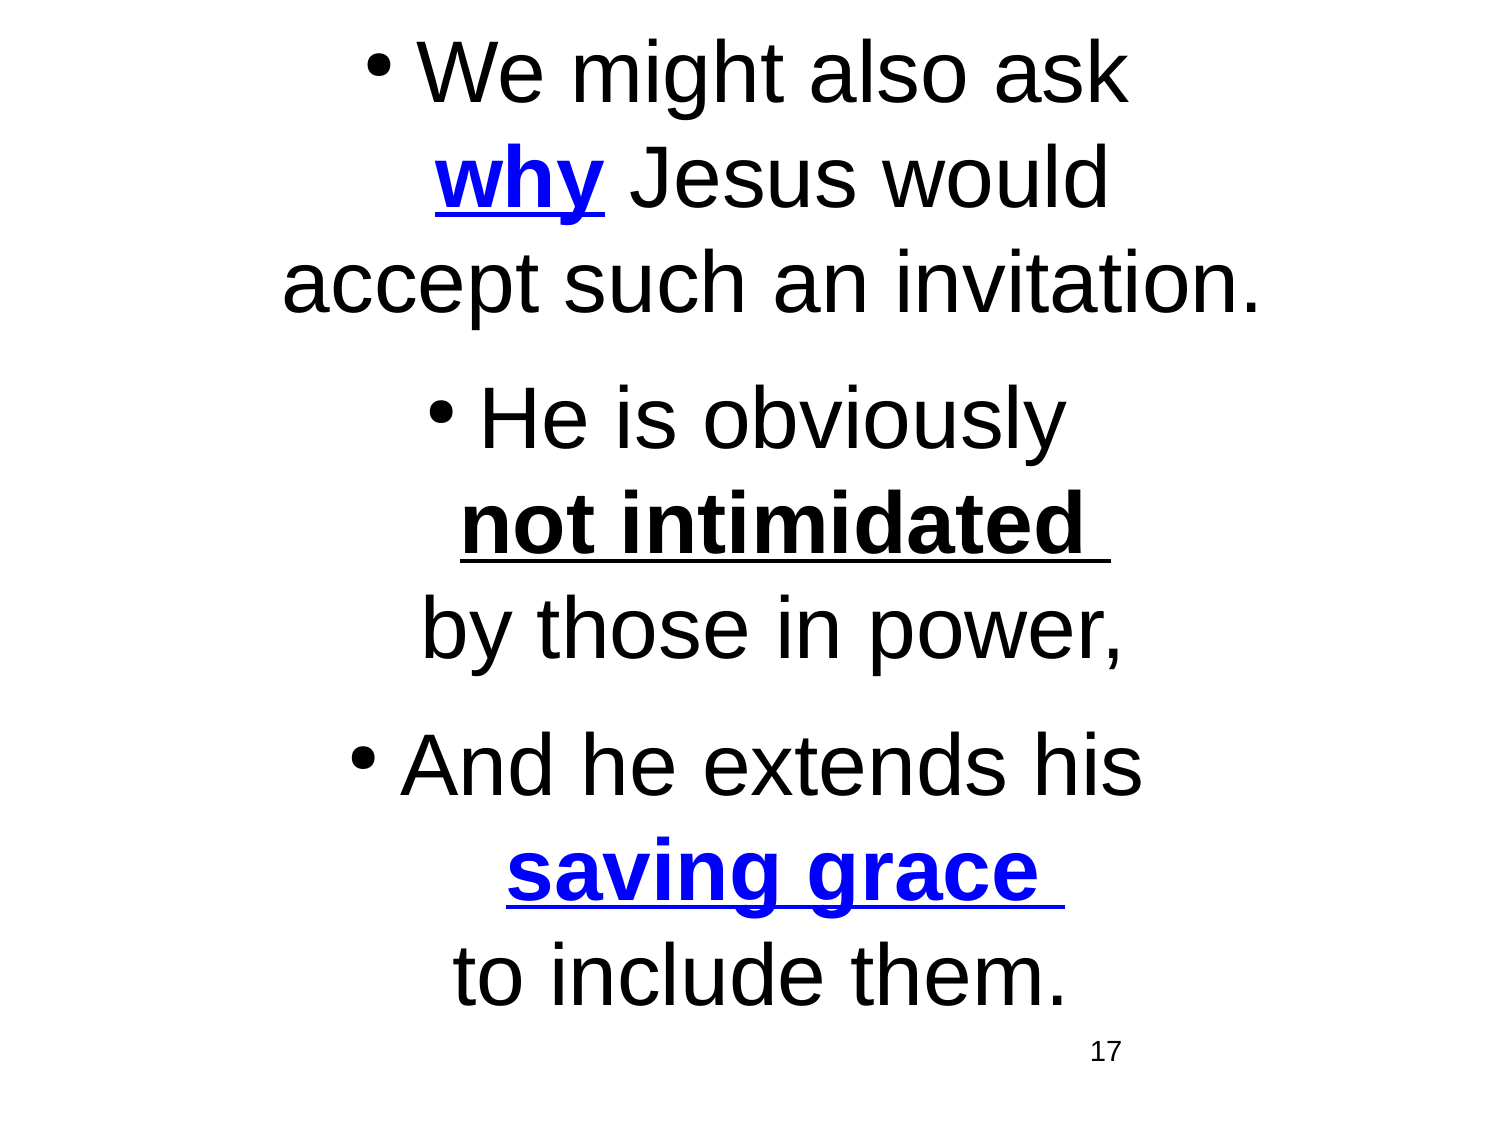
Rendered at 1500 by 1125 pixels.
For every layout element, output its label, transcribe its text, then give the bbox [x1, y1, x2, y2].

list We might also ask why Jesus would accept such an invitation. He is obviously not intimidated by those in power, And he extends his saving grace to include them. [15, 15, 1486, 1111]
